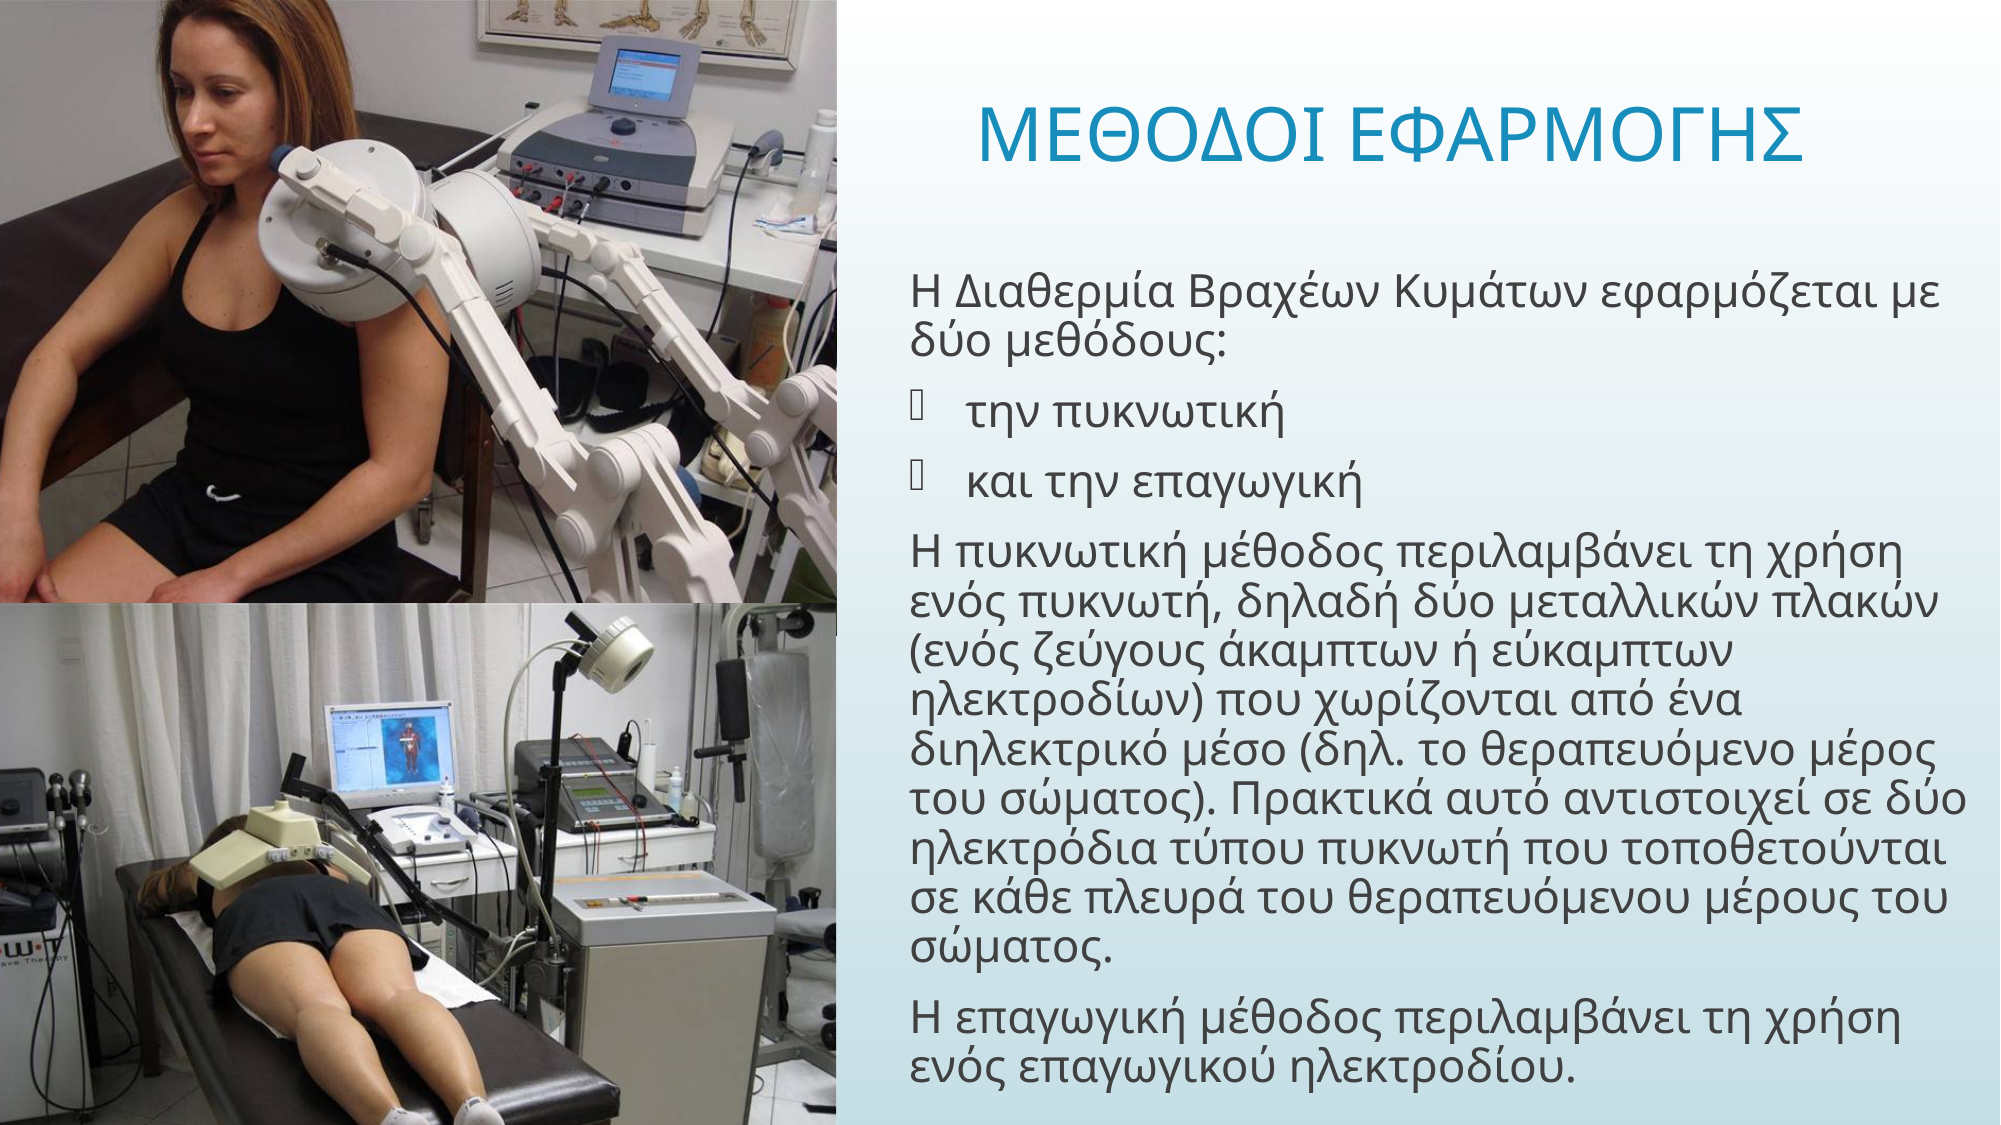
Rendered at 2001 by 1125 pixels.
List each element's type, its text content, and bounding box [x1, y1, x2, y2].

title ΜΕΘΟΔΟΙ ΕΦΑΡΜΟΓΗΣ [960, 79, 1965, 260]
list Η Διαθερμία Βραχέων Κυμάτων εφαρμόζεται με δύο μεθόδους: την πυκνωτική και την επαγωγική Η πυκνωτική μέθοδος περιλαμβάνει τη χρήση ενός πυκνωτή, δηλαδή δύο μεταλλικών πλακών (ενός ζεύγους άκαμπτων ή εύκαμπτων ηλεκτροδίων) που χωρίζονται από ένα διηλεκτρικό μέσο (δηλ. το θεραπευόμενο μέρος του σώματος). Πρακτικά αυτό αντιστοιχεί σε δύο ηλεκτρόδια τύπου πυκνωτή που τοποθετούνται σε κάθε πλευρά του θεραπευόμενου μέρους του σώματος. Η επαγωγική μέθοδος περιλαμβάνει τη χρήση ενός επαγωγικού ηλεκτροδίου. [894, 260, 2000, 1105]
picture [0, 0, 837, 1125]
